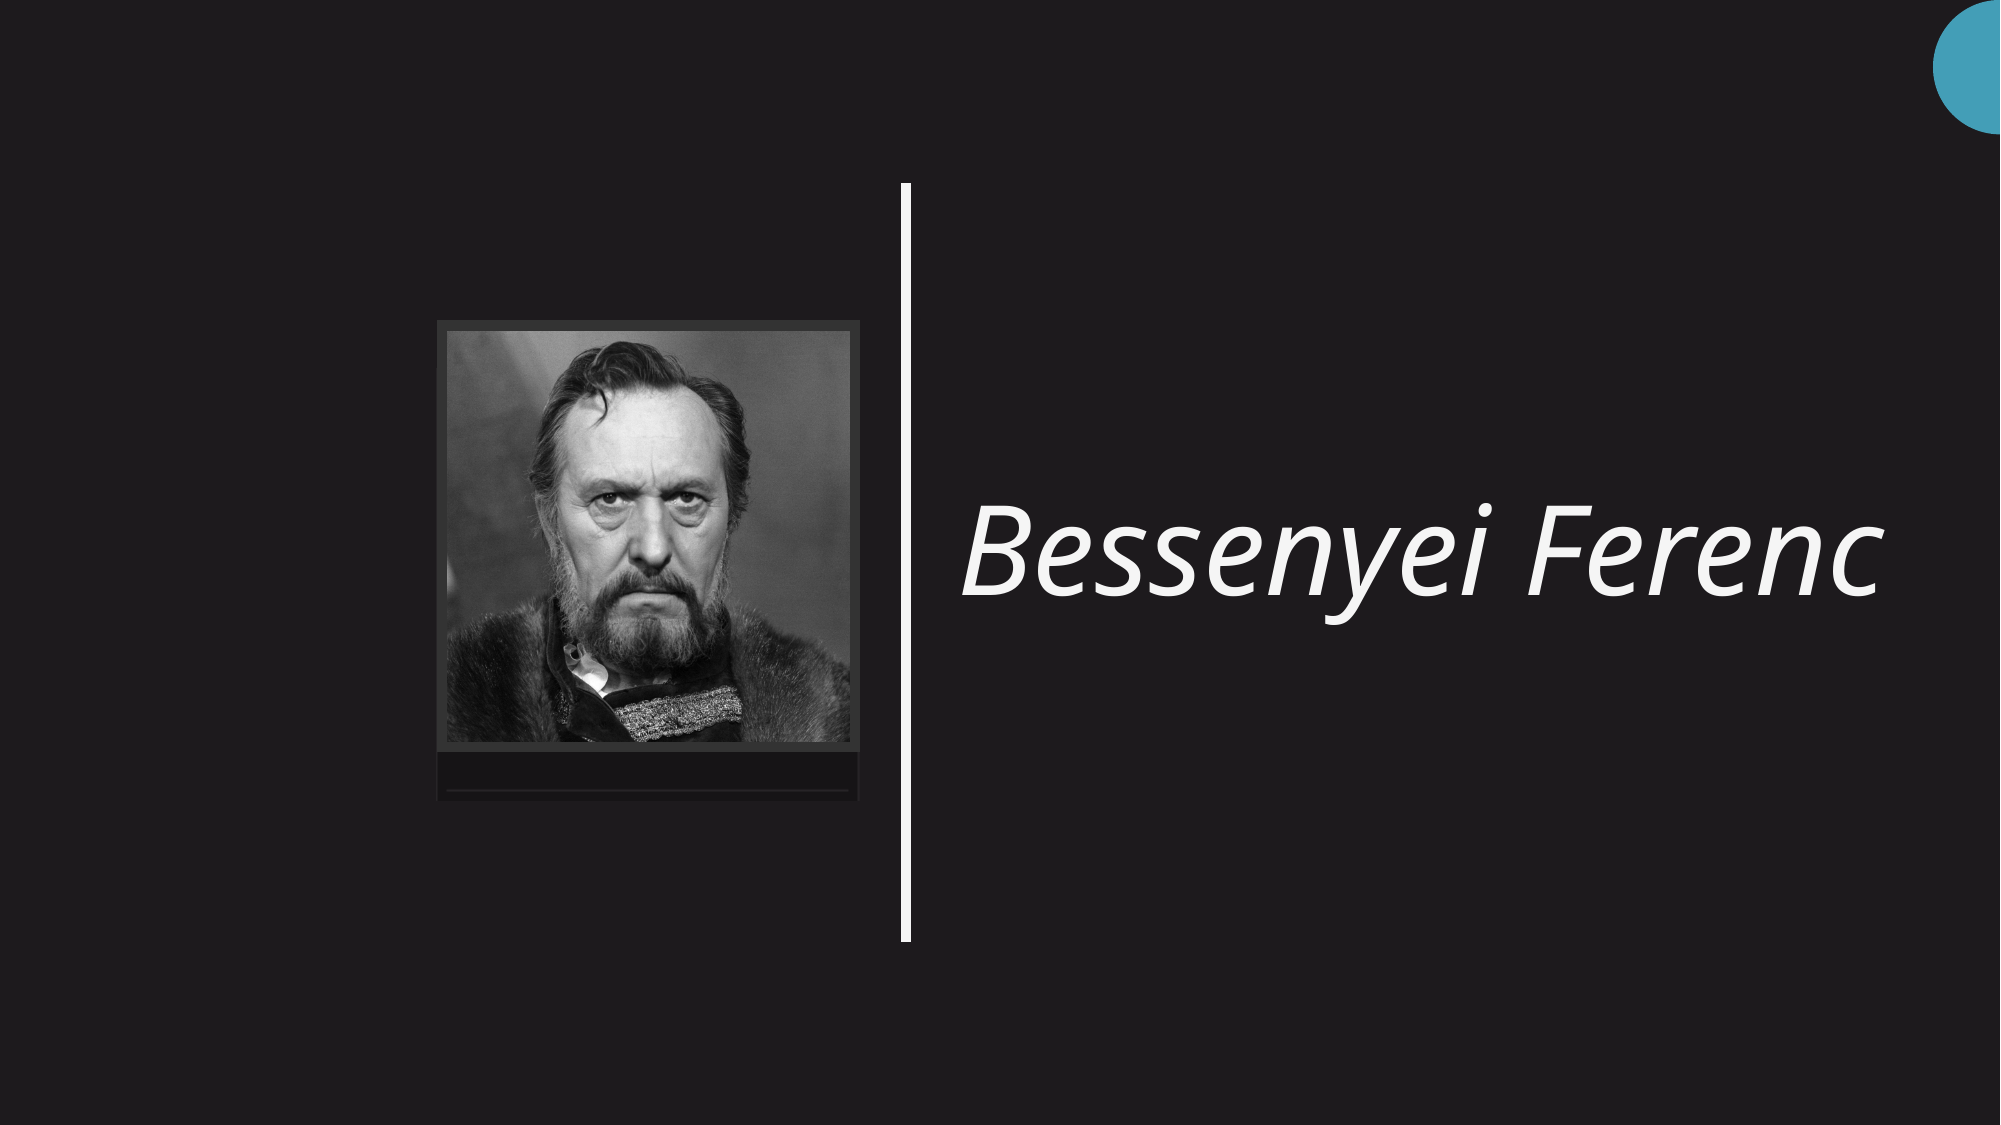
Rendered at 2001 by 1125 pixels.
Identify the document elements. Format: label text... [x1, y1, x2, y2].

title Bessenyei Ferenc [942, 207, 1911, 908]
picture [447, 330, 850, 742]
